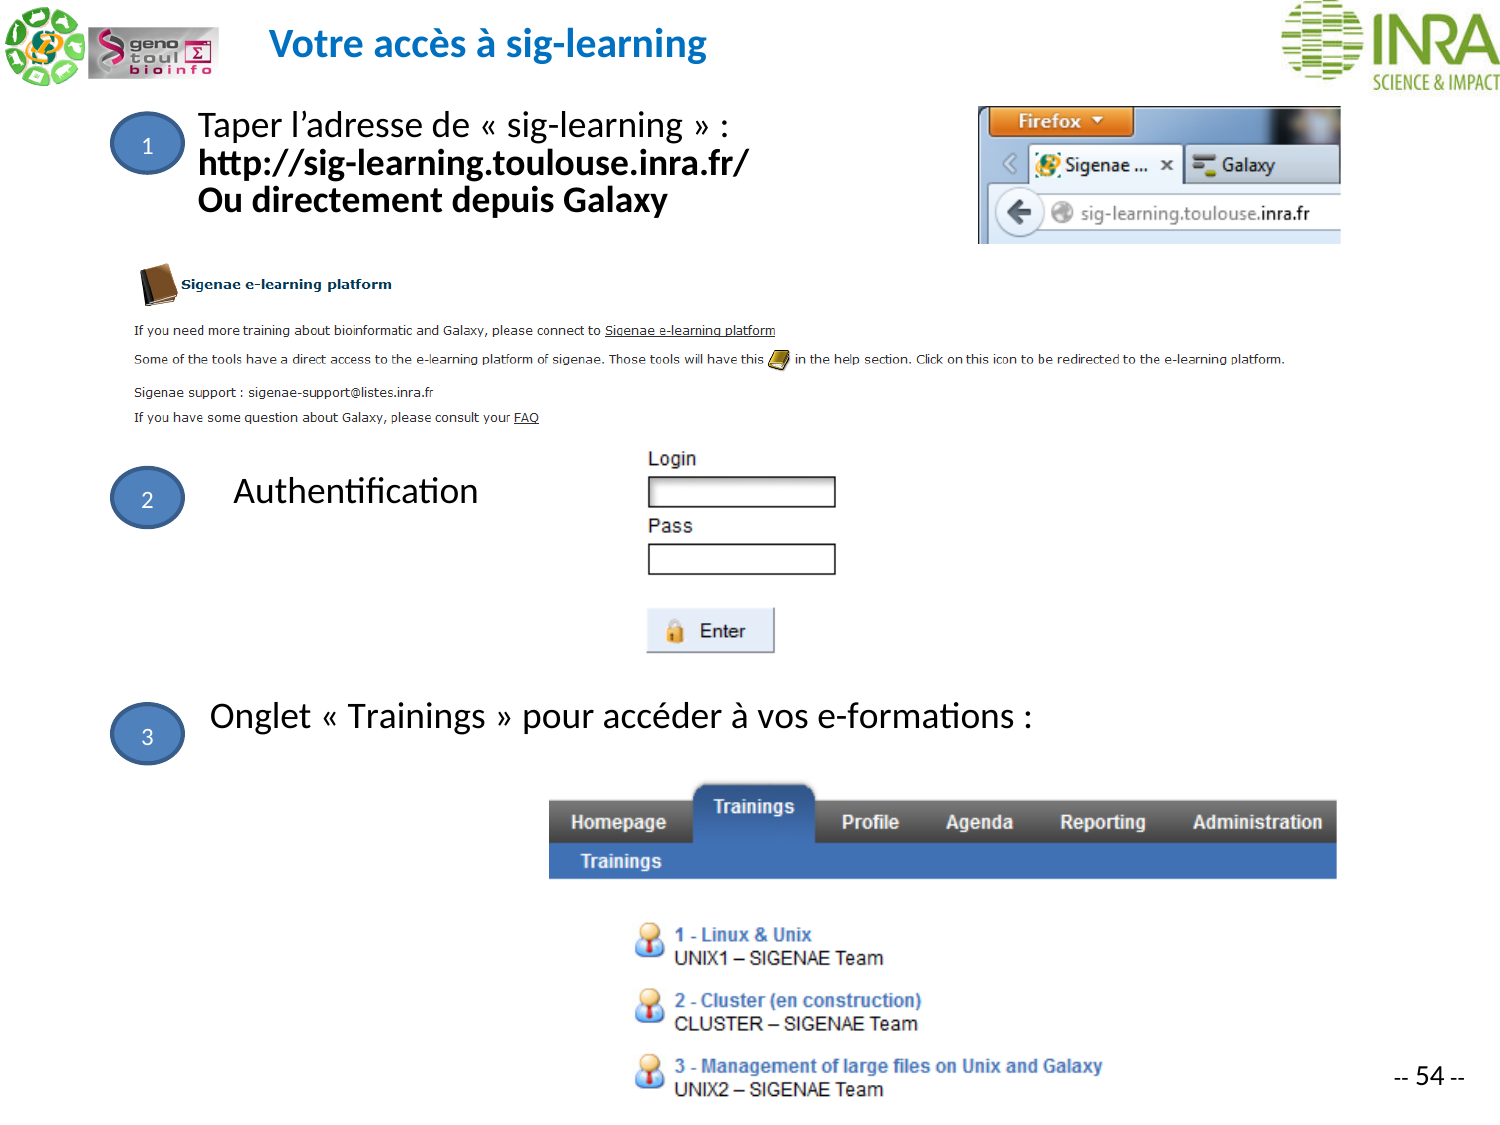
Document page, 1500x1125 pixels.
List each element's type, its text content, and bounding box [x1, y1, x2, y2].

text_box Votre accès à sig-learning [253, 19, 1270, 86]
text_box 1 [112, 113, 183, 173]
picture [88, 27, 219, 79]
text_box 3 [112, 704, 183, 764]
text_box Onglet « Trainings » pour accéder à vos e-formations : [194, 692, 1341, 754]
text_box Authentification [218, 468, 538, 571]
picture [978, 0, 1500, 244]
picture [5, 7, 85, 86]
text_box Taper l’adresse de « sig-learning » : http://sig-learning.toulouse.inra.fr/ Ou directement depuis Galaxy [183, 101, 1447, 256]
picture [100, 255, 1294, 681]
picture [549, 775, 1337, 1118]
text_box 2 [112, 467, 183, 528]
